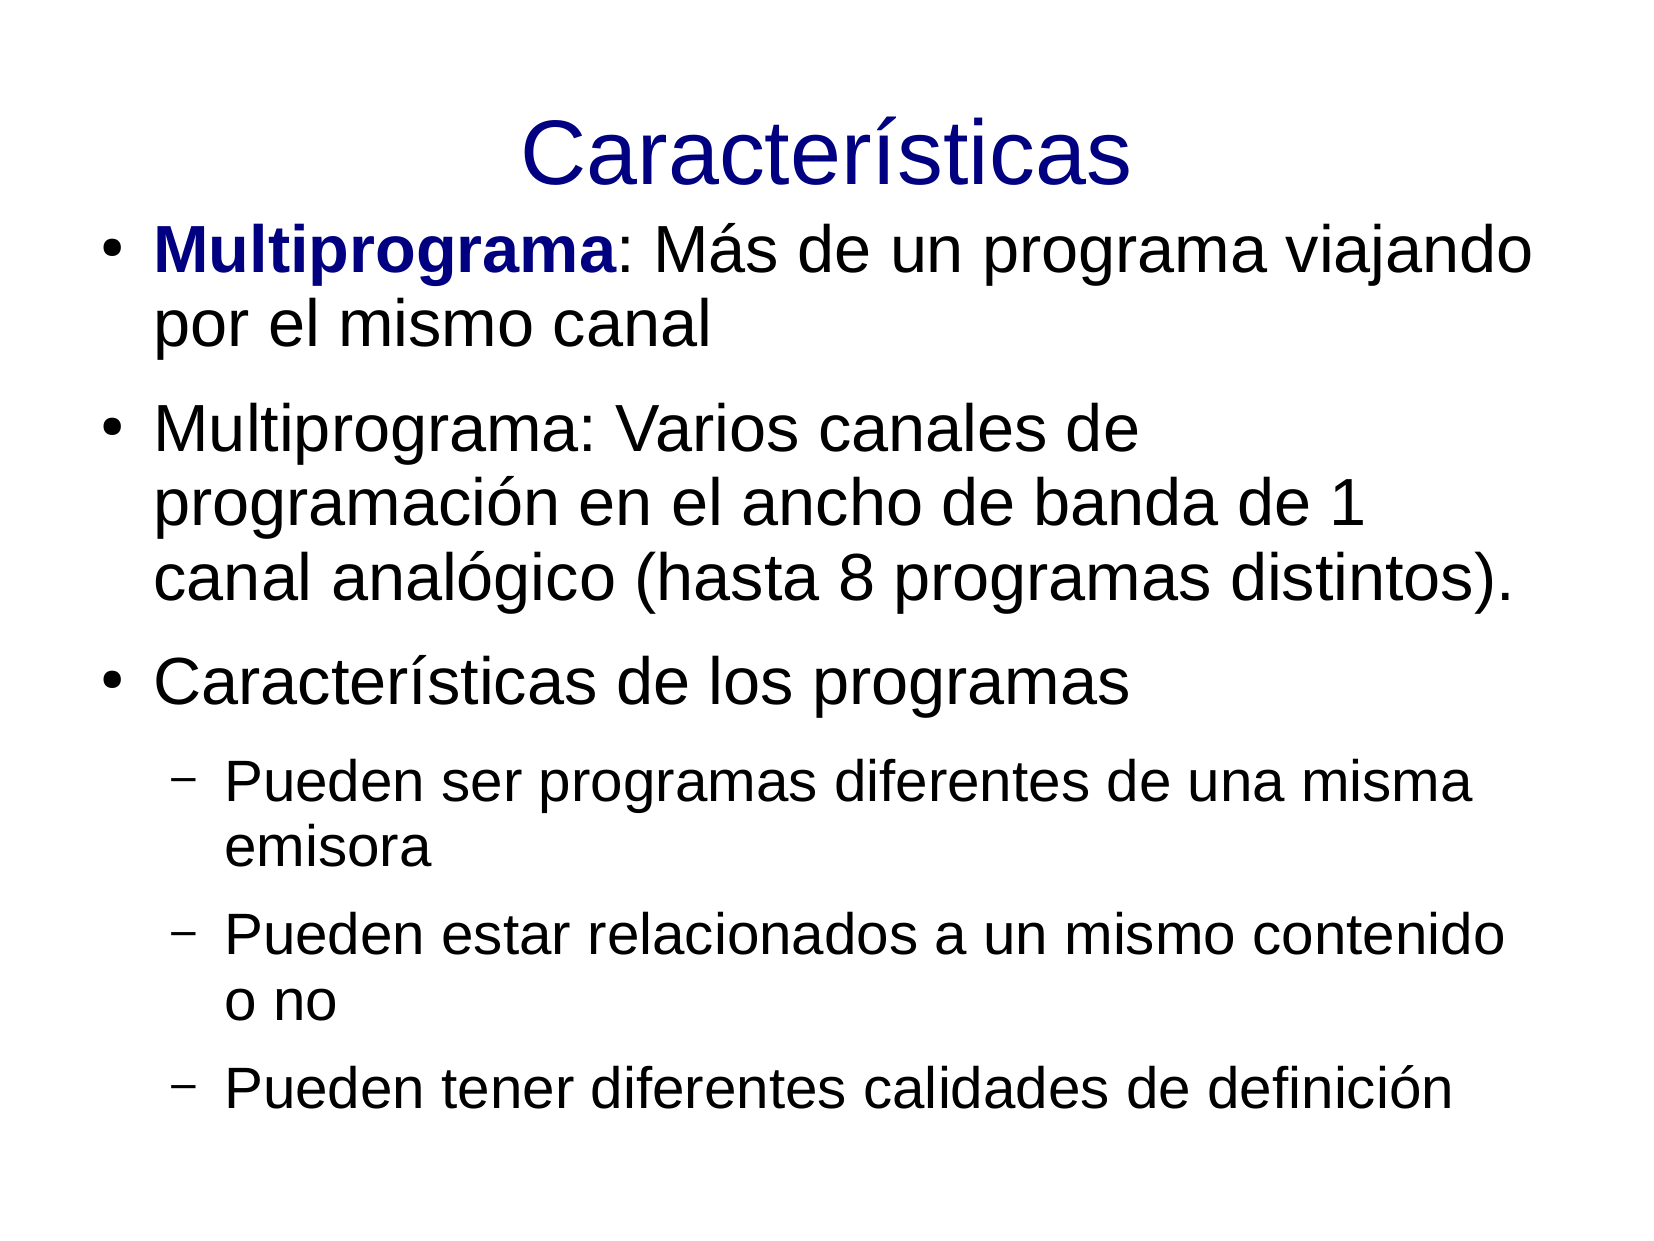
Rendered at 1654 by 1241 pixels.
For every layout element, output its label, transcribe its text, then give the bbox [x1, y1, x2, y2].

list Multiprograma: Más de un programa viajando por el mismo canal Multiprograma: Varios canales de programación en el ancho de banda de 1 canal analógico (hasta 8 programas distintos). Características de los programas Pueden ser programas diferentes de una misma emisora Pueden estar relacionados a un mismo contenido o no Pueden tener diferentes calidades de definición [82, 211, 1538, 1144]
title Características [82, 49, 1571, 257]
